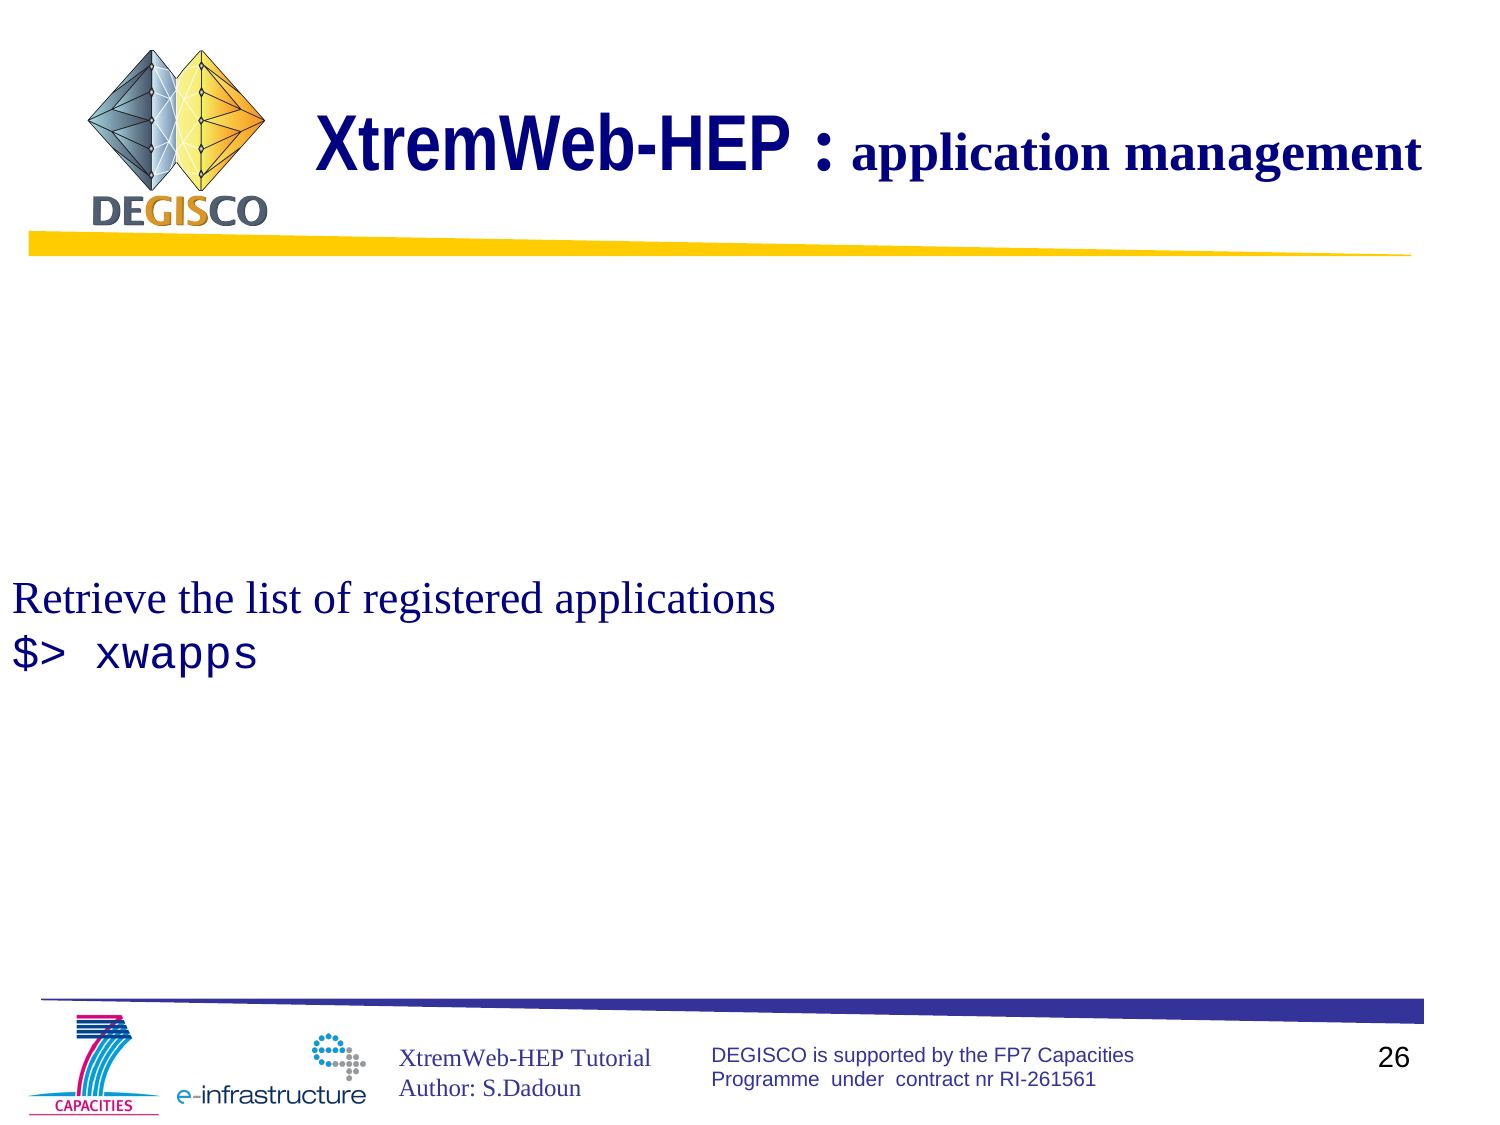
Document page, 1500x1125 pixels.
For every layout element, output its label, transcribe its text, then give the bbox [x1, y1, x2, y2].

picture [22, 1022, 165, 1124]
picture [177, 1033, 366, 1104]
subtitle Retrieve the list of registered applications $> xwapps [11, 278, 1500, 1022]
picture [317, 1038, 340, 1049]
title XtremWeb-HEP : application management [260, 56, 1479, 221]
picture [65, 44, 287, 226]
